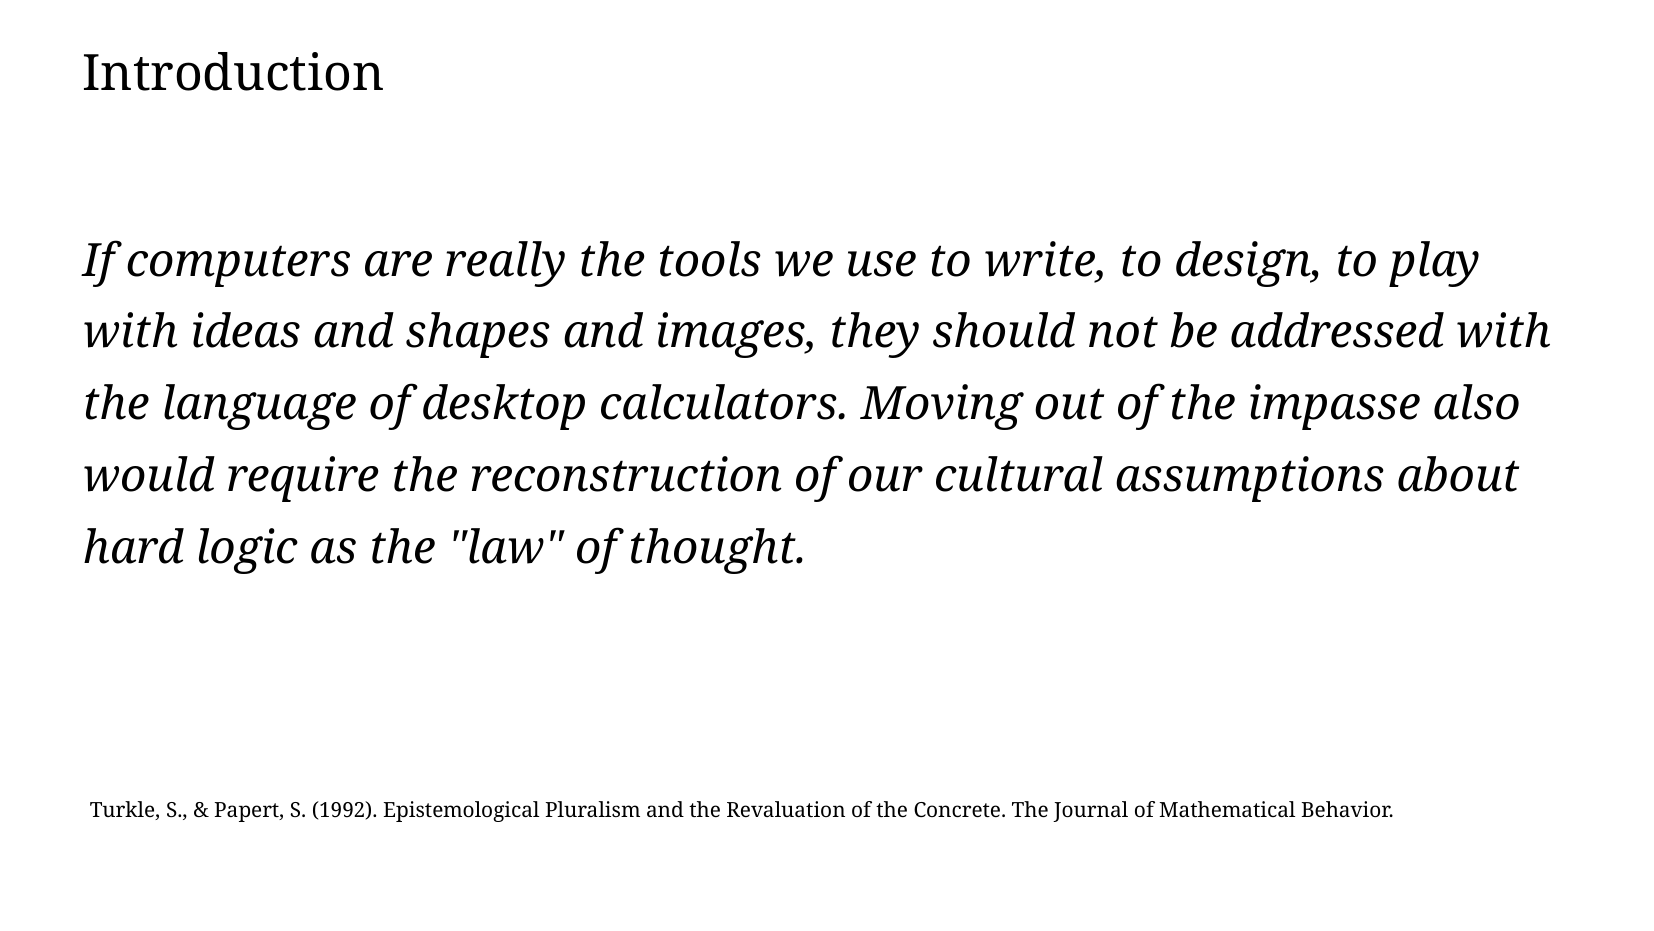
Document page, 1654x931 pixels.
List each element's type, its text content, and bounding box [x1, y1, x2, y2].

title Introduction [82, 37, 1571, 193]
list If computers are really the tools we use to write, to design, to play with ideas and shapes and images, they should not be addressed with the language of desktop calculators. Moving out of the impasse also would require the reconstruction of our cultural assumptions about hard logic as the "law" of thought. [82, 217, 1571, 713]
text_box Turkle, S., & Papert, S. (1992). Epistemological Pluralism and the Revaluation of the Concrete. The Journal of Mathematical Behavior. [75, 787, 1411, 831]
